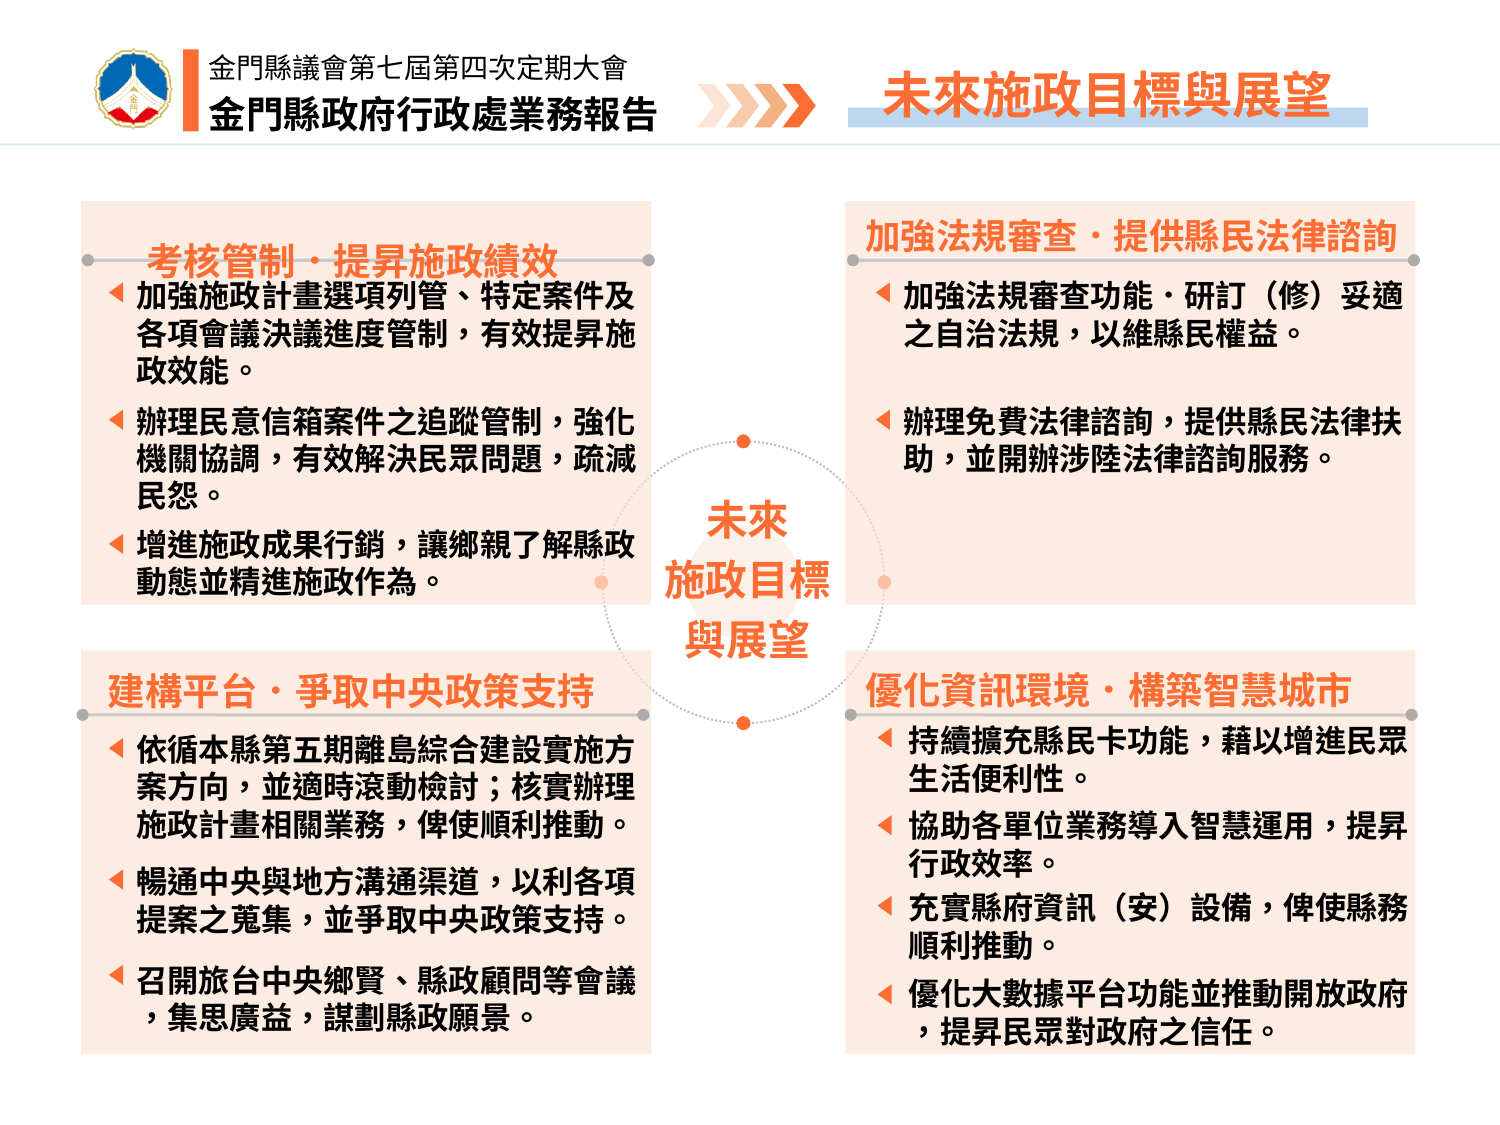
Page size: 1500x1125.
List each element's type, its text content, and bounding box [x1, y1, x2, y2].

text_box 增進施政成果行銷，讓鄉親了解縣政 動態並精進施政作為。 [121, 517, 652, 608]
text_box 依循本縣第五期離島綜合建設實施方 案方向，並適時滾動檢討；核實辦理 施政計畫相關業務，俾使順利推動。 [121, 722, 652, 850]
text_box 暢通中央與地方溝通渠道，以利各項 提案之蒐集，並爭取中央政策支持。 [121, 855, 652, 946]
text_box 召開旅台中央鄉賢、縣政顧問等會議 ，集思廣益，謀劃縣政願景。 [121, 953, 652, 1044]
text_box 建構平台．爭取中央政策支持 [92, 660, 611, 713]
text_box 金門縣政府行政處業務報告 [194, 83, 698, 143]
text_box [754, 83, 788, 128]
text_box [1347, 107, 1368, 128]
text_box 優化資訊環境．構築智慧城市 [850, 659, 1369, 713]
picture [60, 39, 194, 141]
text_box 未來 施政目標 與展望 [649, 476, 847, 672]
text_box 辦理免費法律諮詢，提供縣民法律扶 助，並開辦涉陸法律諮詢服務。 [888, 394, 1419, 485]
text_box 金門縣議會第七屆第四次定期大會 [194, 42, 674, 83]
text_box [844, 650, 1418, 1054]
text_box [782, 83, 816, 128]
text_box [725, 83, 760, 128]
text_box 建構平台．爭取中央政策支持 [92, 717, 611, 721]
text_box [81, 201, 655, 605]
text_box [736, 434, 751, 449]
text_box 辦理民意信箱案件之追蹤管制，強化 機關協調，有效解決民眾問題，疏減 民怨。 [121, 394, 652, 517]
text_box 充實縣府資訊（安）設備，俾使縣務 順利推動。 [894, 881, 1424, 967]
text_box 加強法規審查功能．研訂（修）妥適 之自治法規，以維縣民權益。 [888, 268, 1419, 359]
text_box [845, 201, 1421, 605]
text_box 加強法規審查．提供縣民法律諮詢 [850, 206, 1413, 258]
text_box 協助各單位業務導入智慧運用，提昇 行政效率。 [894, 799, 1424, 881]
text_box [76, 650, 652, 1054]
text_box [736, 716, 751, 731]
text_box 未來施政目標與展望 [788, 93, 798, 118]
text_box 持續擴充縣民卡功能，藉以增進民眾 生活便利性。 [894, 714, 1424, 799]
text_box 未來施政目標與展望 [788, 56, 1347, 131]
text_box 優化大數據平台功能並推動開放政府 ，提昇民眾對政府之信任。 [894, 967, 1424, 1057]
text_box 加強施政計畫選項列管、特定案件及 各項會議決議進度管制，有效提昇施 政效能。 [121, 268, 652, 394]
text_box [697, 83, 731, 128]
text_box 考核管制．提昇施政績效 [131, 230, 574, 291]
